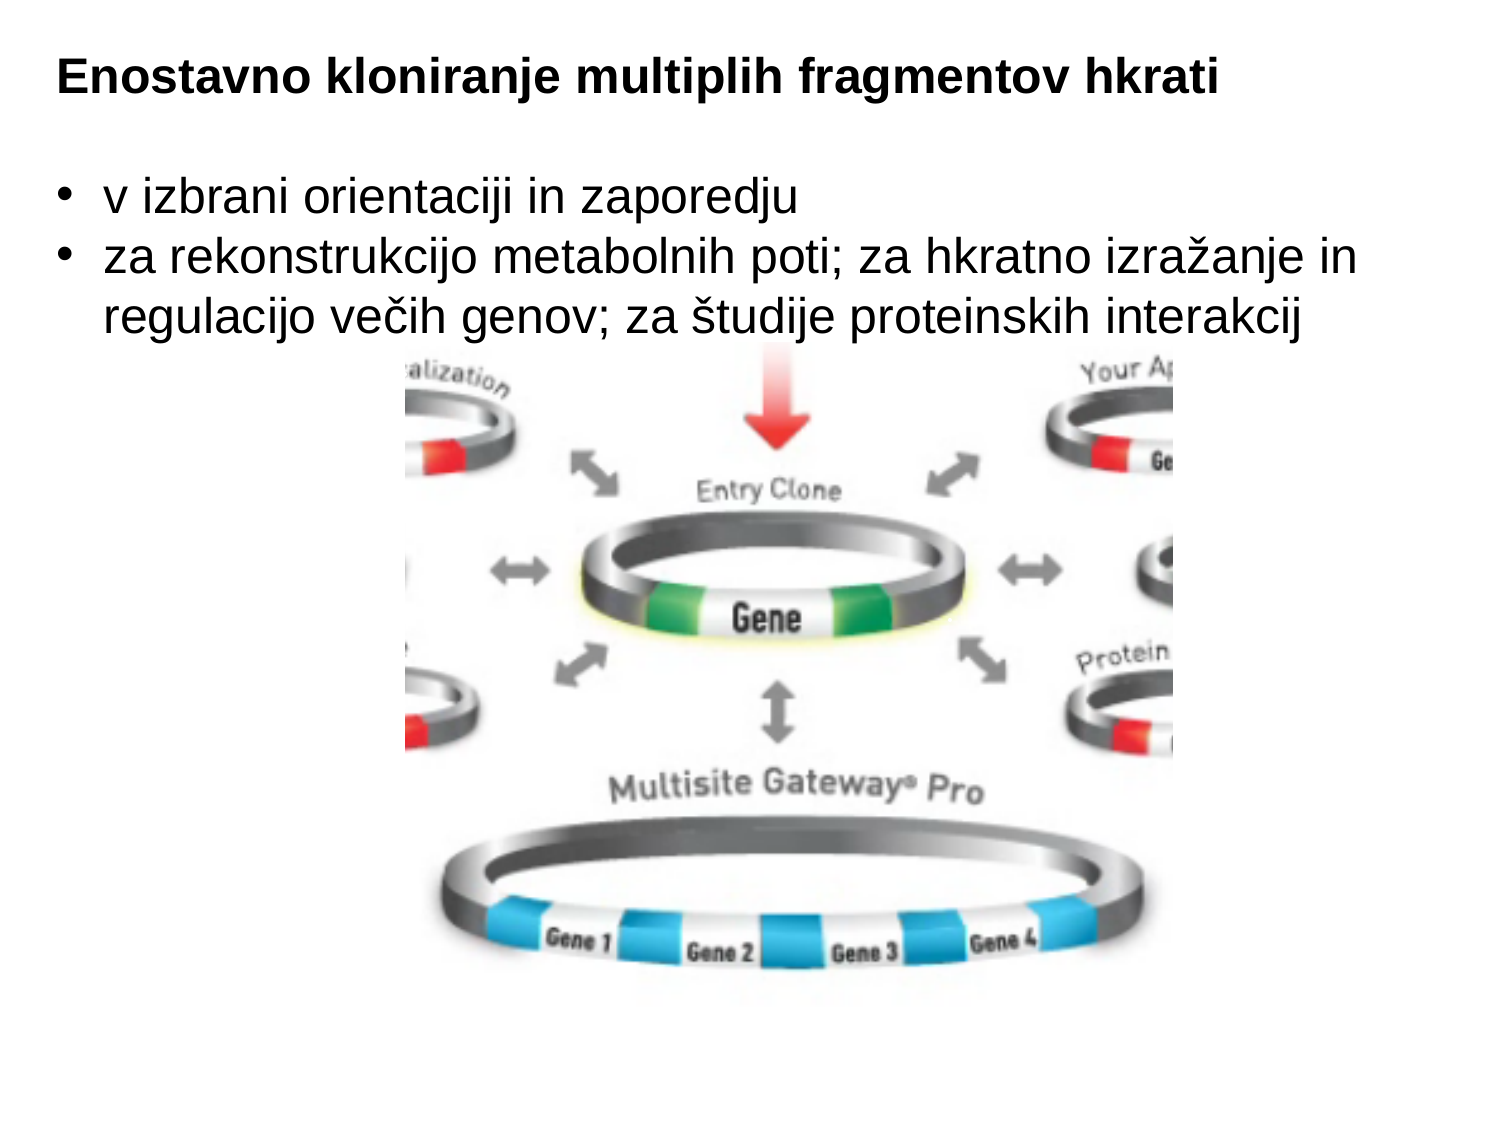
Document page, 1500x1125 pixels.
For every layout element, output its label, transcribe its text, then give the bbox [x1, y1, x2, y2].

picture [404, 351, 1174, 1010]
text_box Enostavno kloniranje multiplih fragmentov hkrati v izbrani orientaciji in zaporedju za rekonstrukcijo metabolnih poti; za hkratno izražanje in regulacijo večih genov; za študije proteinskih interakcij [41, 35, 1447, 351]
